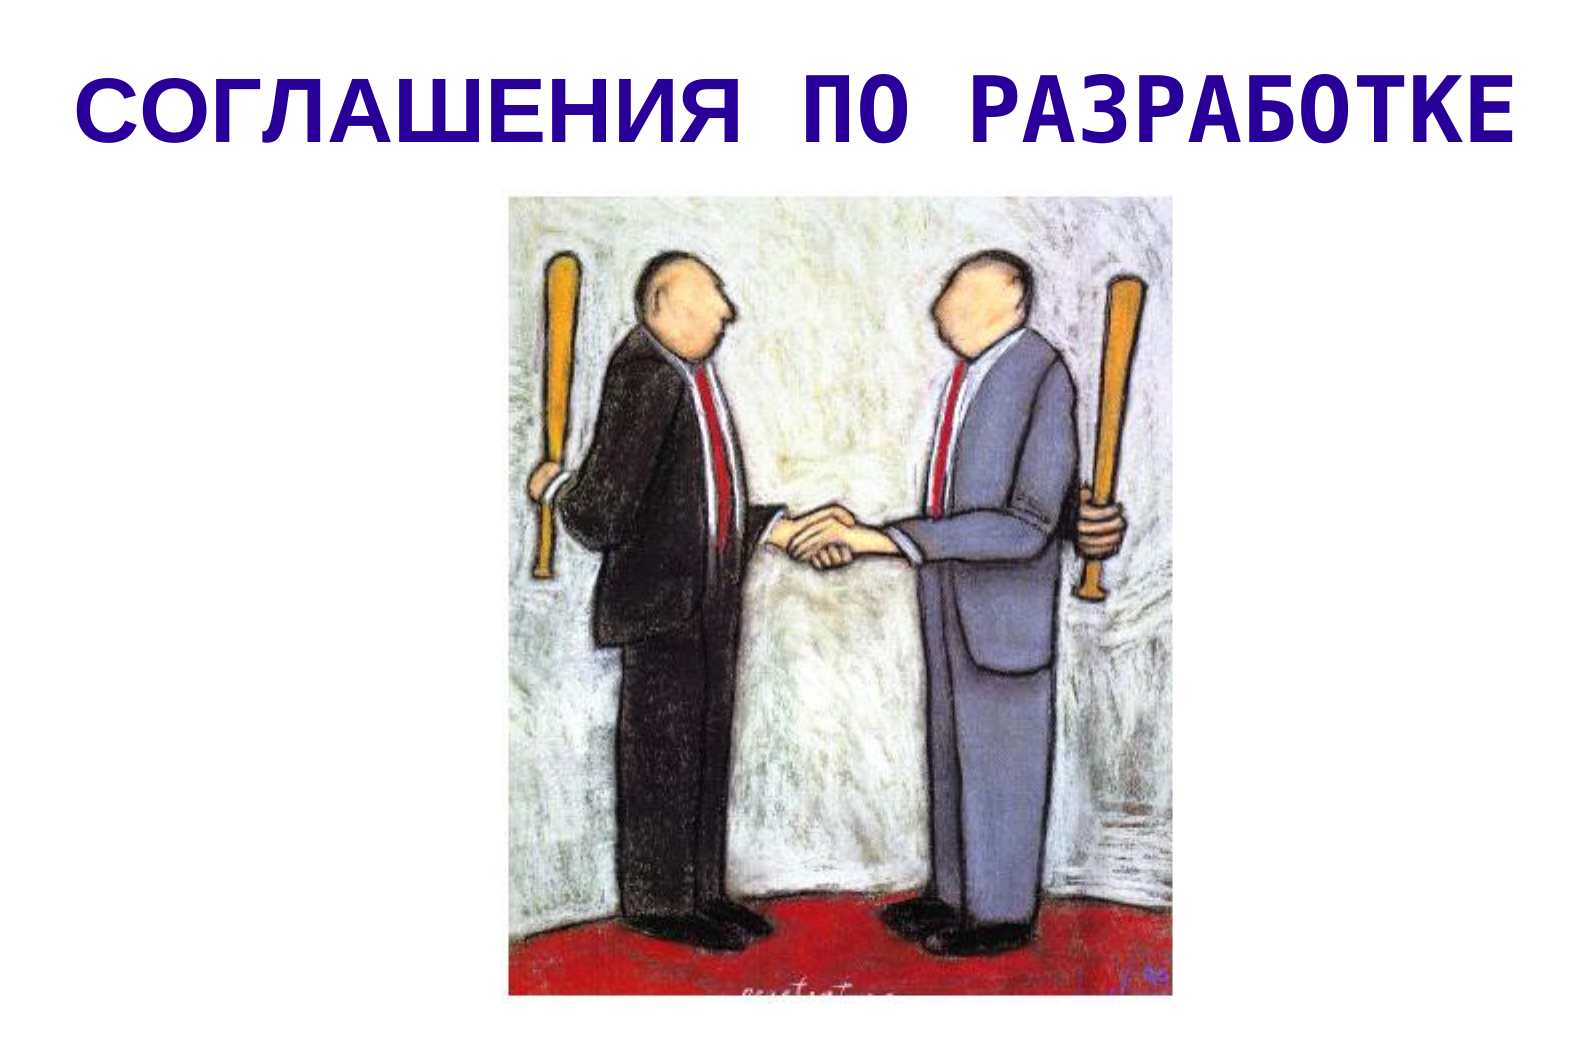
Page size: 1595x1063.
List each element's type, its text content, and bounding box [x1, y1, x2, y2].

text_box СОГЛАШЕНИЯ ПО РАЗРАБОТКЕ [59, 49, 1565, 172]
picture [501, 189, 1181, 1004]
